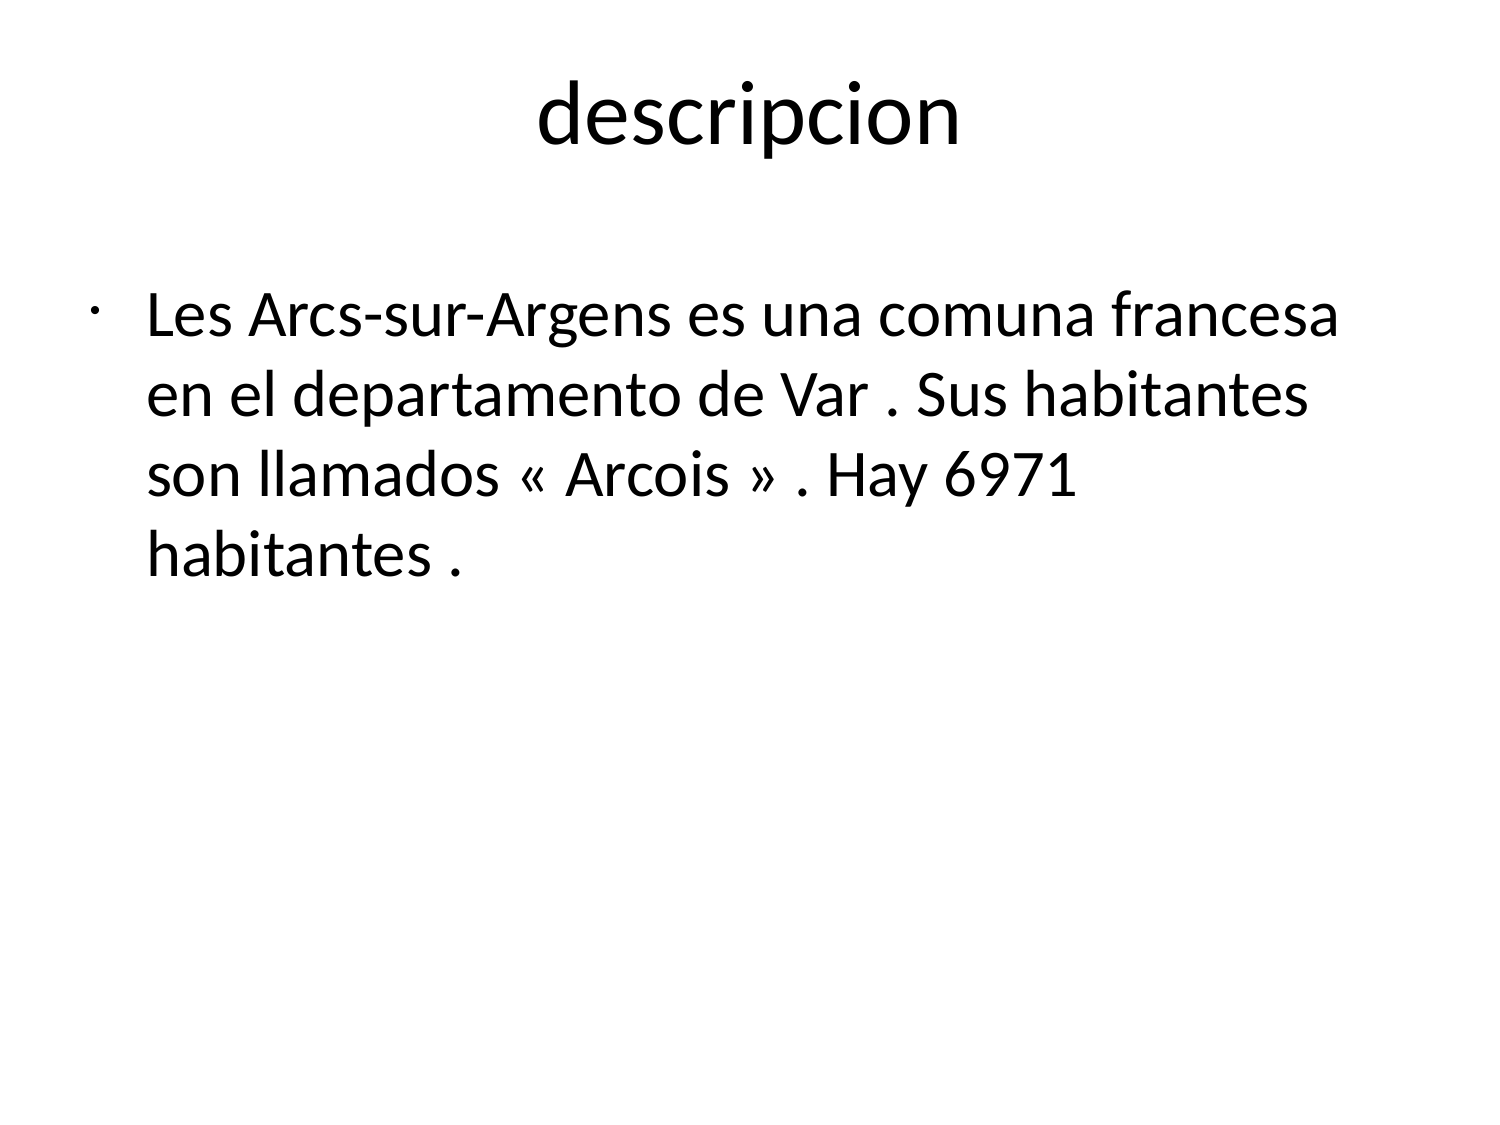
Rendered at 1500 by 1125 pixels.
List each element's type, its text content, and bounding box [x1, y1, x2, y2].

list Les Arcs-sur-Argens es una comuna francesa en el departamento de Var . Sus habitantes son llamados « Arcois » . Hay 6971 habitantes . [75, 262, 1425, 1005]
title descripcion [75, 45, 1425, 233]
